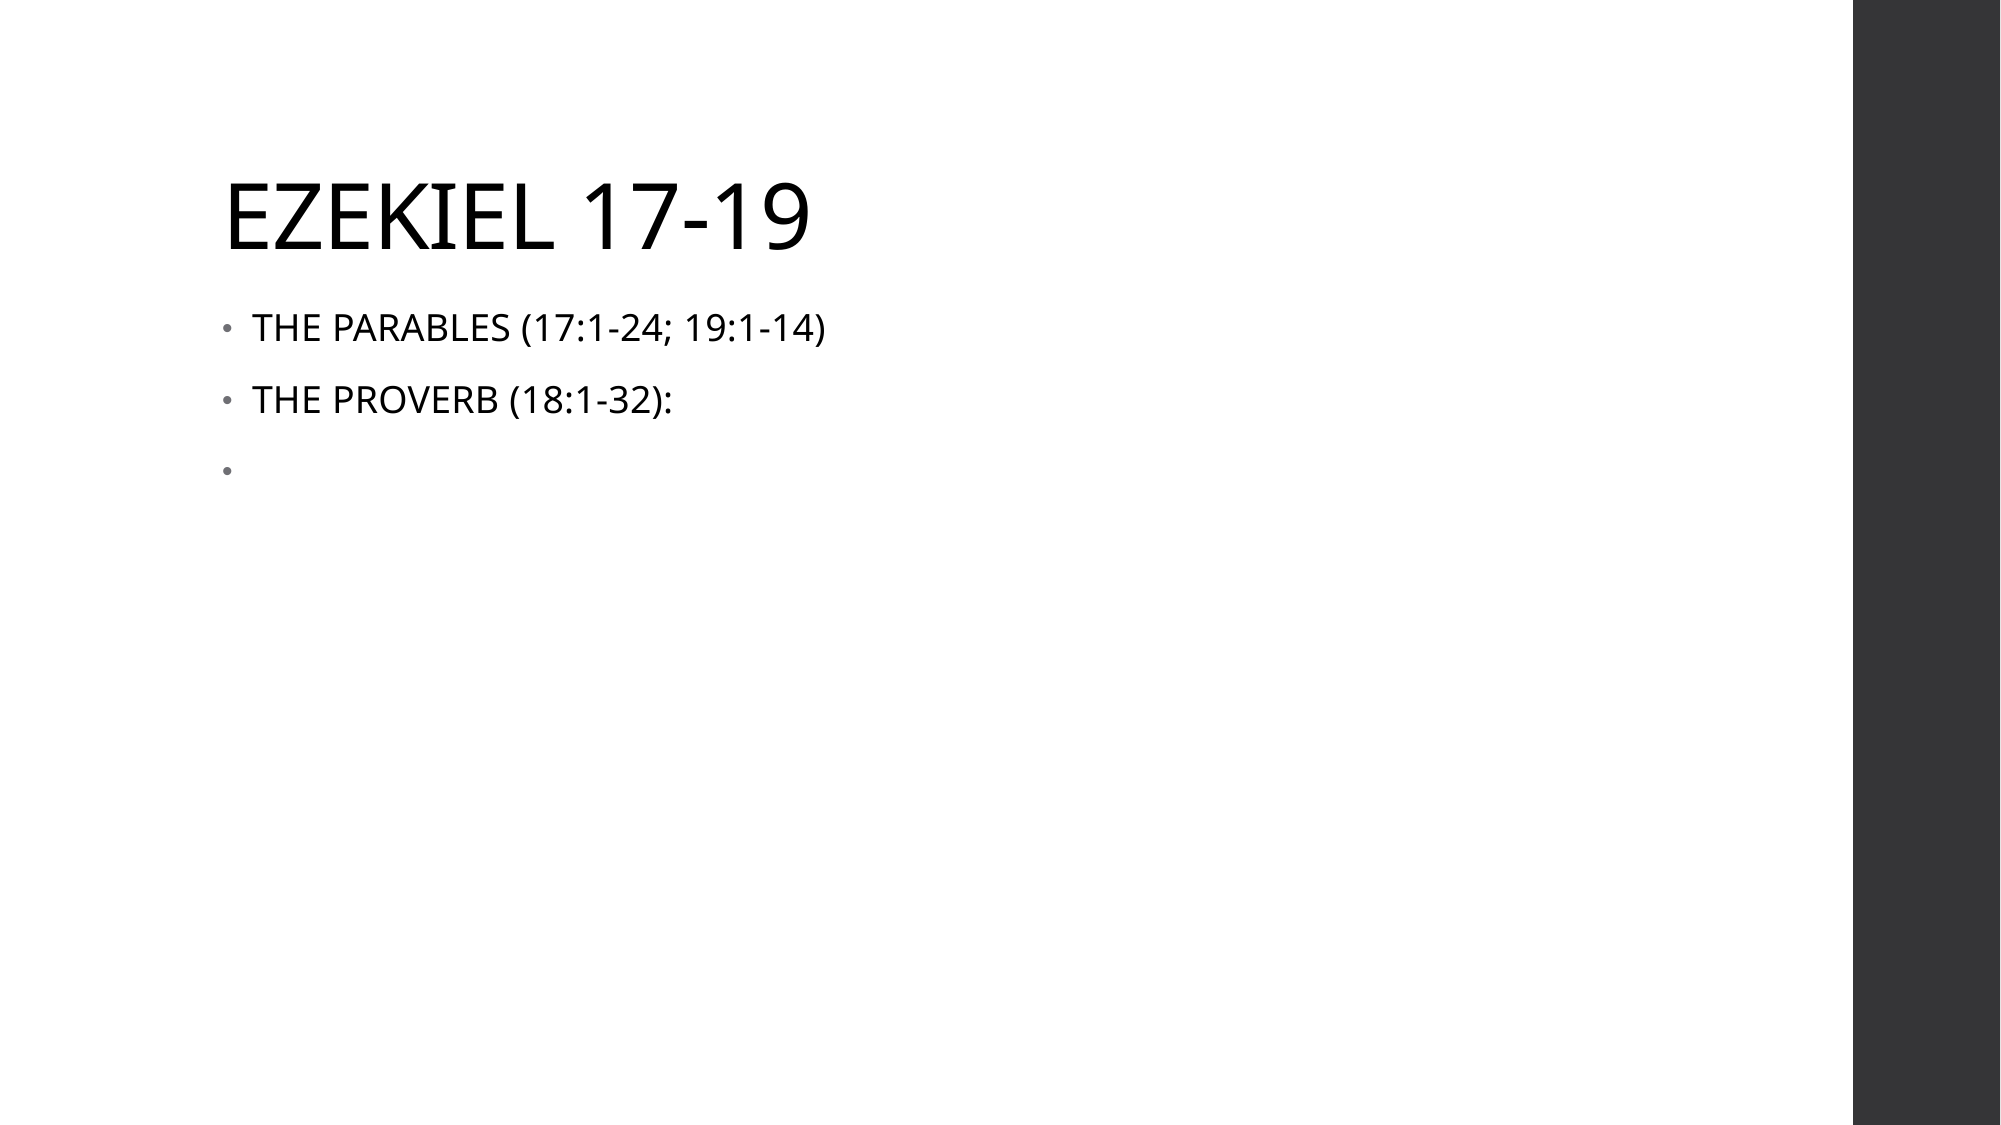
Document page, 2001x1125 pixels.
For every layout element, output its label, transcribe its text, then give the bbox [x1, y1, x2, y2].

title EZEKIEL 17-19 [206, 60, 1797, 278]
list THE PARABLES (17:1-24; 19:1-14) THE PROVERB (18:1-32): [206, 299, 1617, 1014]
